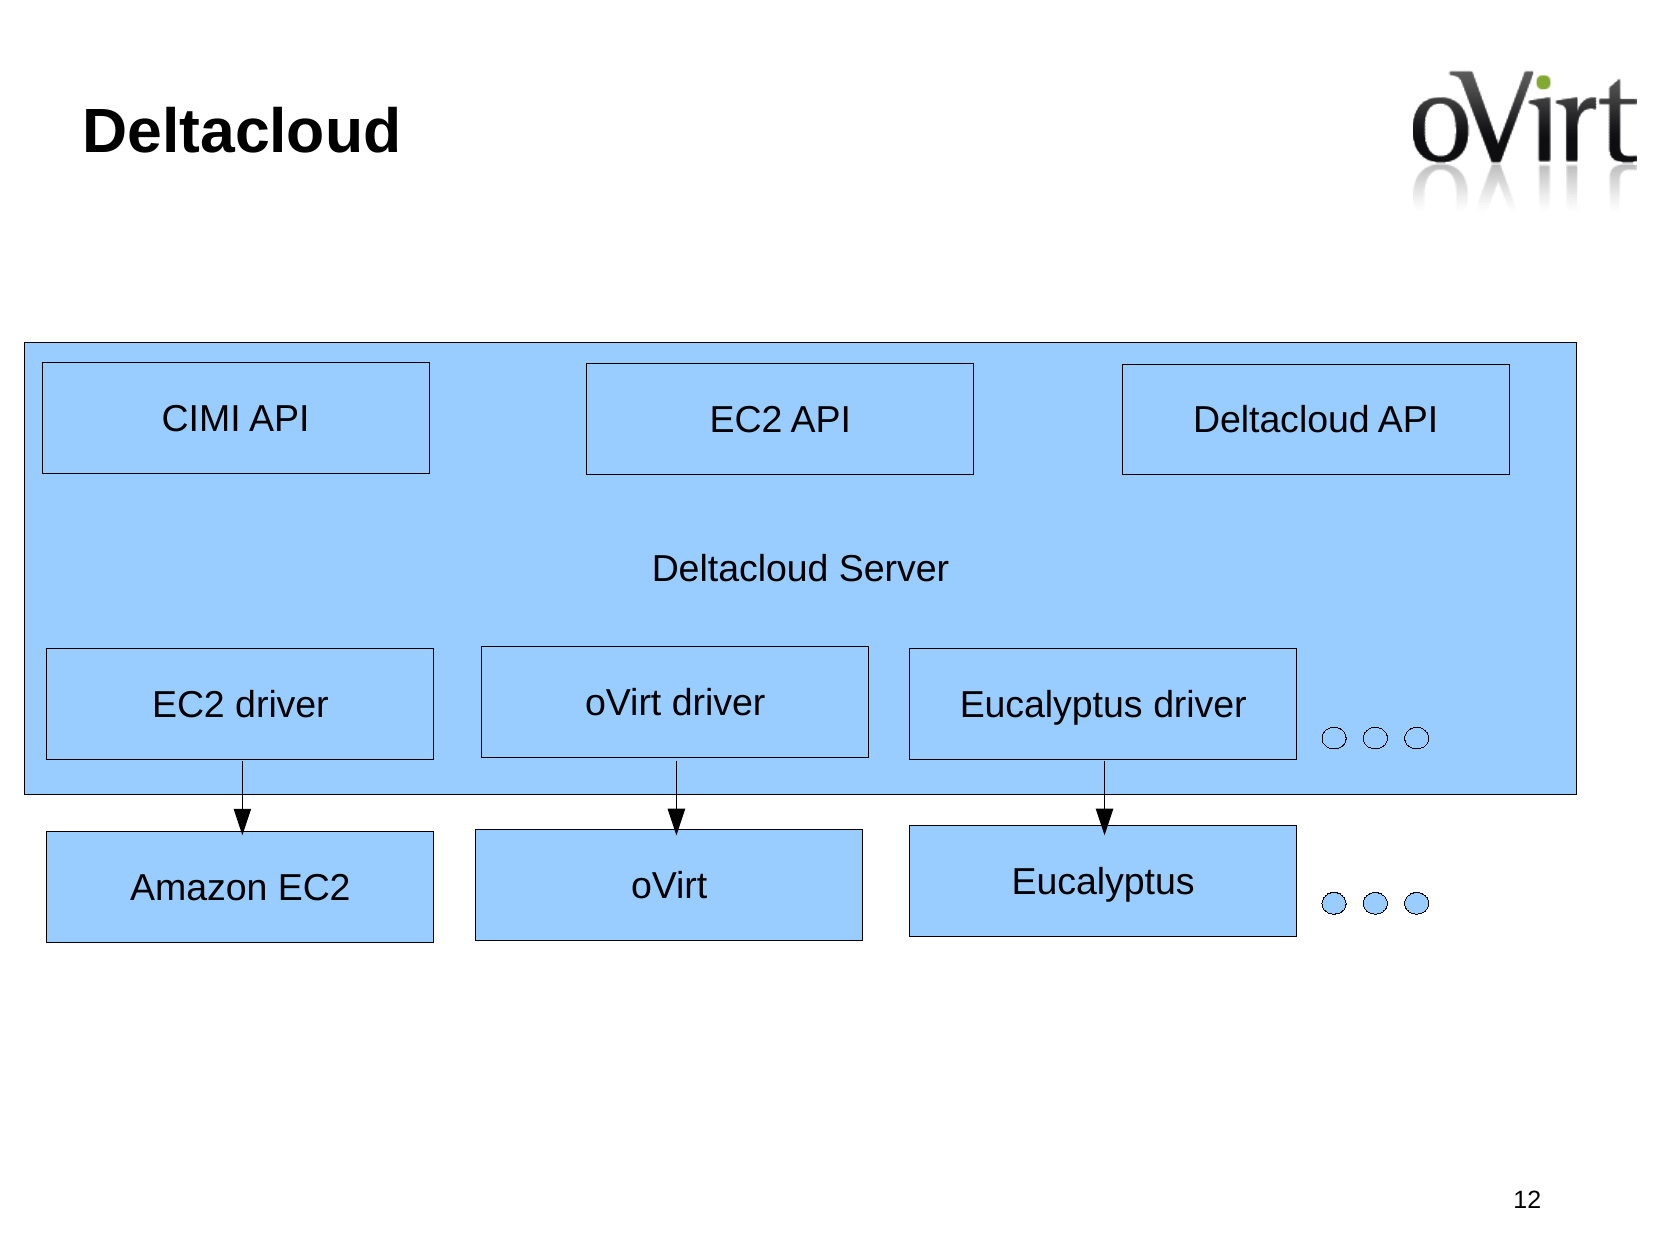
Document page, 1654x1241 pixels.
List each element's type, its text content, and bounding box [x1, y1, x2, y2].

picture [1413, 63, 1637, 212]
text_box [1404, 892, 1429, 915]
text_box [1363, 727, 1388, 749]
text_box [1363, 892, 1388, 915]
text_box Deltacloud API [1122, 364, 1510, 475]
text_box [1404, 727, 1429, 749]
text_box oVirt driver [481, 646, 869, 758]
text_box EC2 API [586, 363, 974, 475]
text_box Deltacloud Server [24, 342, 1577, 795]
text_box [1321, 892, 1347, 915]
text_box Eucalyptus driver [909, 648, 1297, 760]
text_box [1322, 727, 1347, 749]
text_box Amazon EC2 [46, 831, 434, 943]
text_box Eucalyptus [909, 825, 1297, 937]
title Deltacloud [82, 37, 1303, 226]
text_box EC2 driver [46, 648, 434, 760]
text_box oVirt [475, 829, 863, 941]
text_box CIMI API [42, 362, 430, 474]
